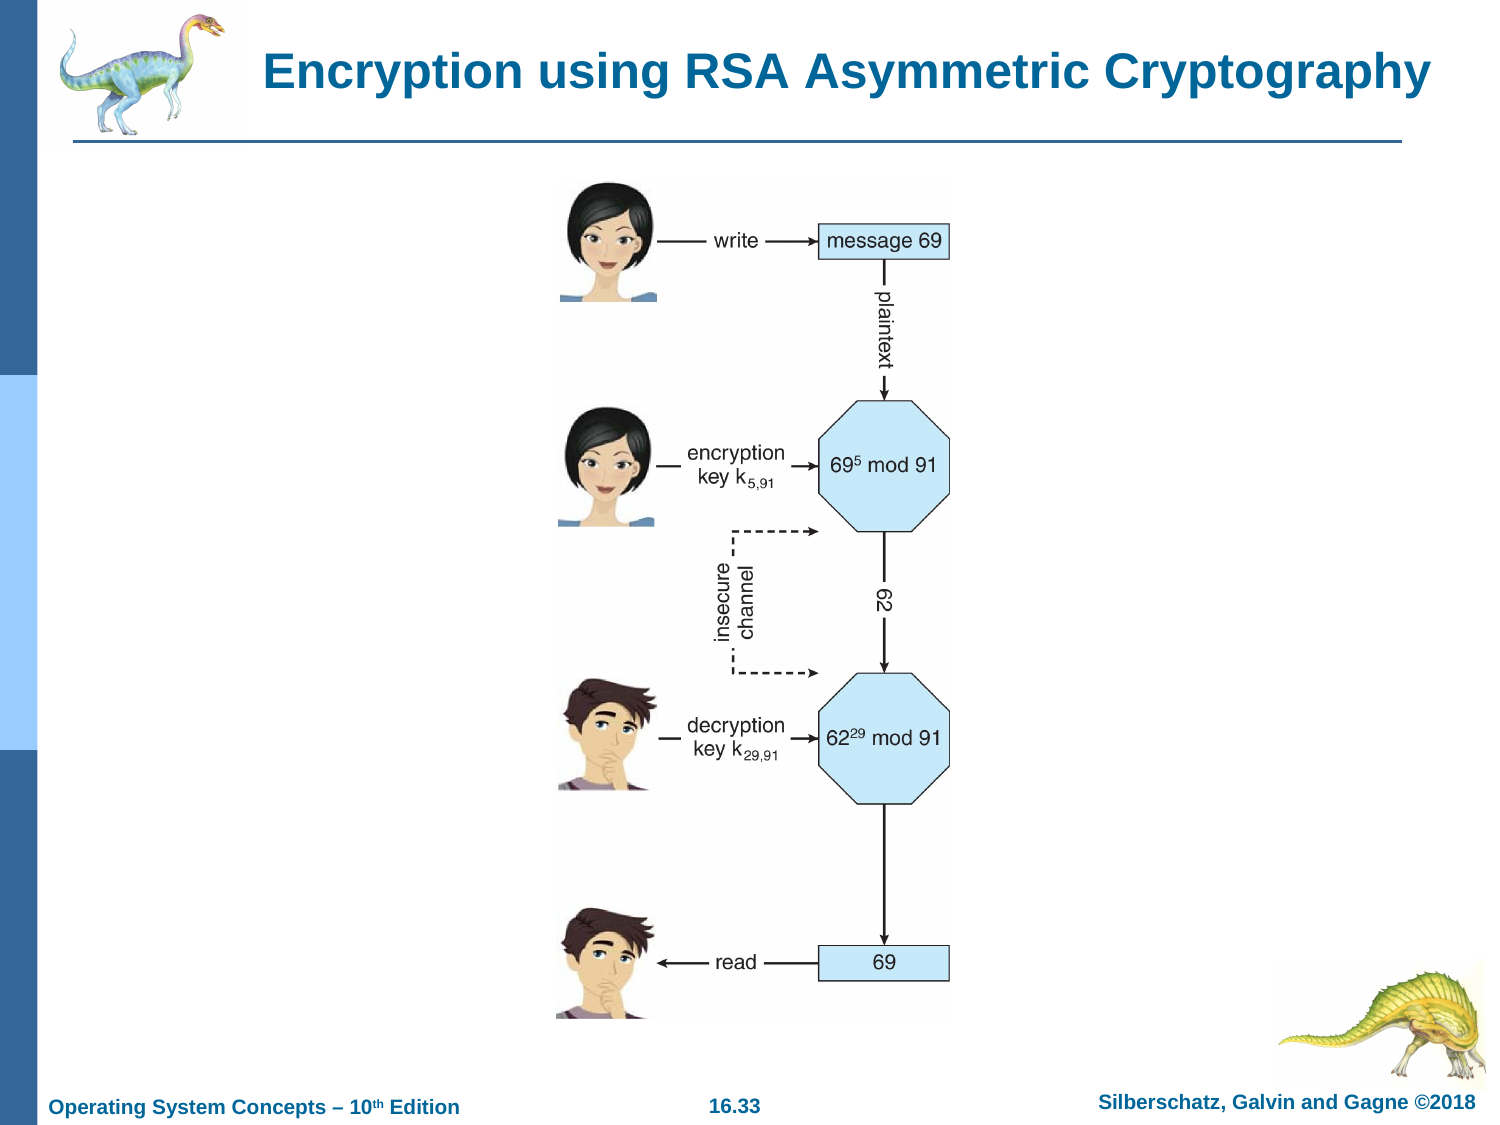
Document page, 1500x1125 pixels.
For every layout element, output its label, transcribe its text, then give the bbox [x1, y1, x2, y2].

title Encryption using RSA Asymmetric Cryptography [194, 11, 1500, 107]
picture [1275, 959, 1486, 1090]
picture [556, 181, 950, 1019]
picture [1415, 1094, 1423, 1099]
picture [46, 0, 243, 149]
